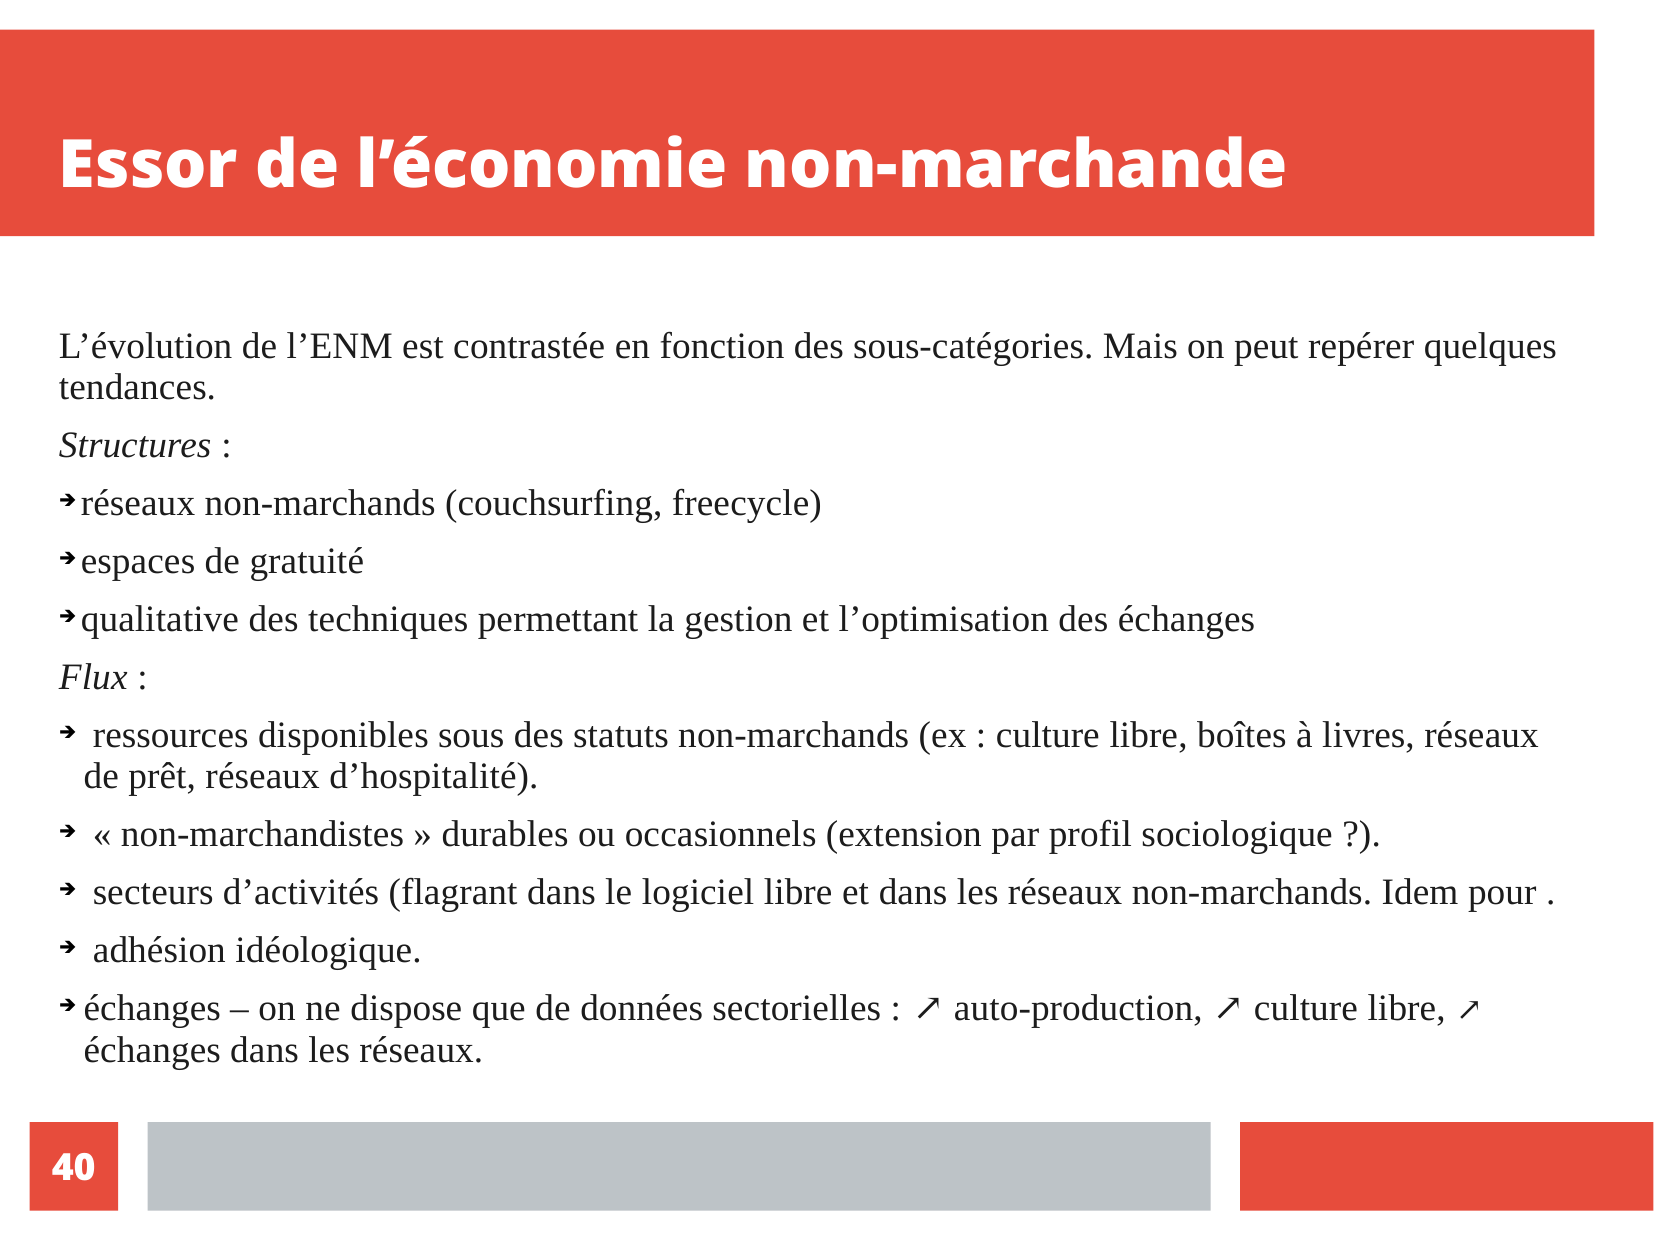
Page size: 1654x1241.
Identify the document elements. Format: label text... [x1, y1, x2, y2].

list L’évolution de l’ENM est contrastée en fonction des sous-catégories. Mais on peut repérer quelques tendances. Structures : réseaux non-marchands (couchsurfing, freecycle) espaces de gratuité qualitative des techniques permettant la gestion et l’optimisation des échanges Flux : ressources disponibles sous des statuts non-marchands (ex : culture libre, boîtes à livres, réseaux de prêt, réseaux d’hospitalité). « non-marchandistes » durables ou occasionnels (extension par profil sociologique ?). secteurs d’activités (flagrant dans le logiciel libre et dans les réseaux non-marchands. Idem pour . adhésion idéologique. échanges – on ne dispose que de données sectorielles : ↗ auto-production, ↗ culture libre, ↗ échanges dans les réseaux. [59, 324, 1565, 1093]
title Essor de l’économie non-marchande [59, 59, 1595, 207]
